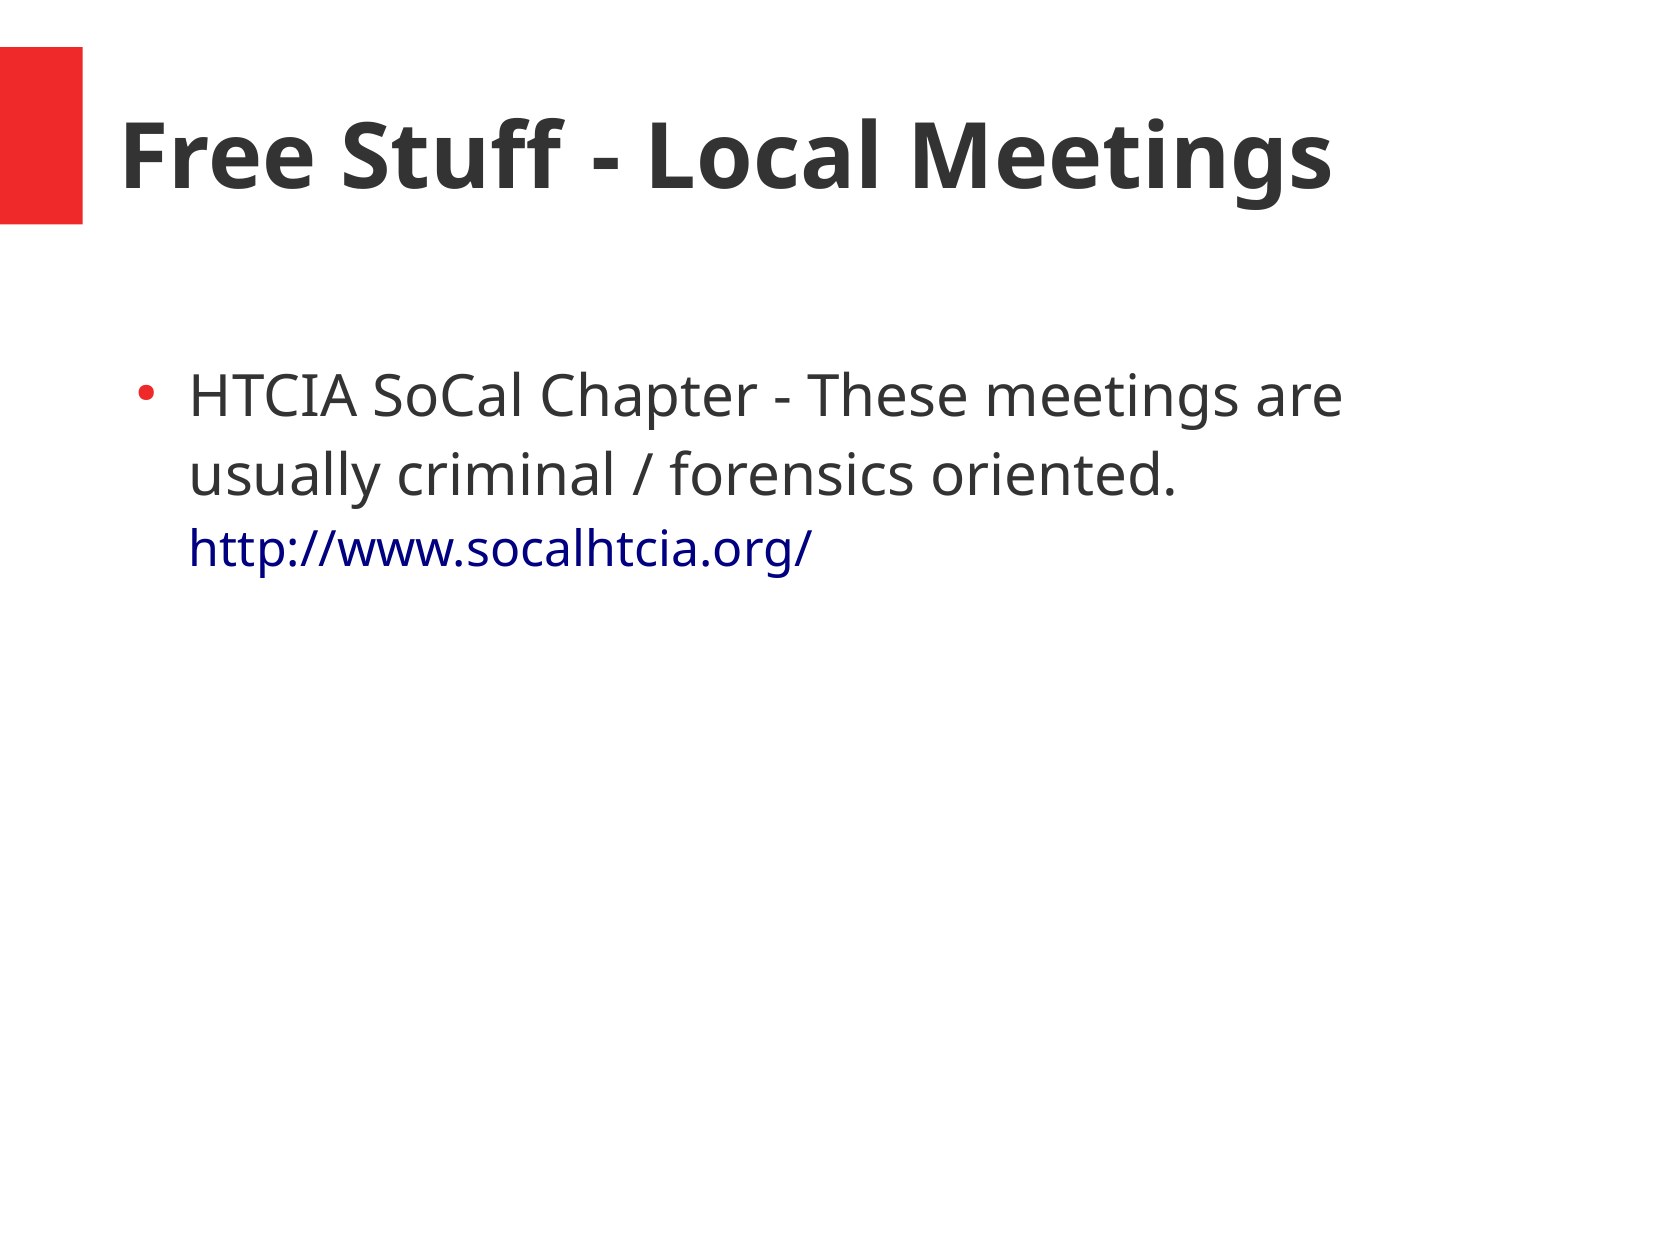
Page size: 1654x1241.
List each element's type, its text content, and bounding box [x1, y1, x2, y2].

title Free Stuff - Local Meetings [118, 49, 1571, 257]
list HTCIA SoCal Chapter - These meetings are usually criminal / forensics oriented. http://www.socalhtcia.org/ [118, 354, 1536, 1074]
